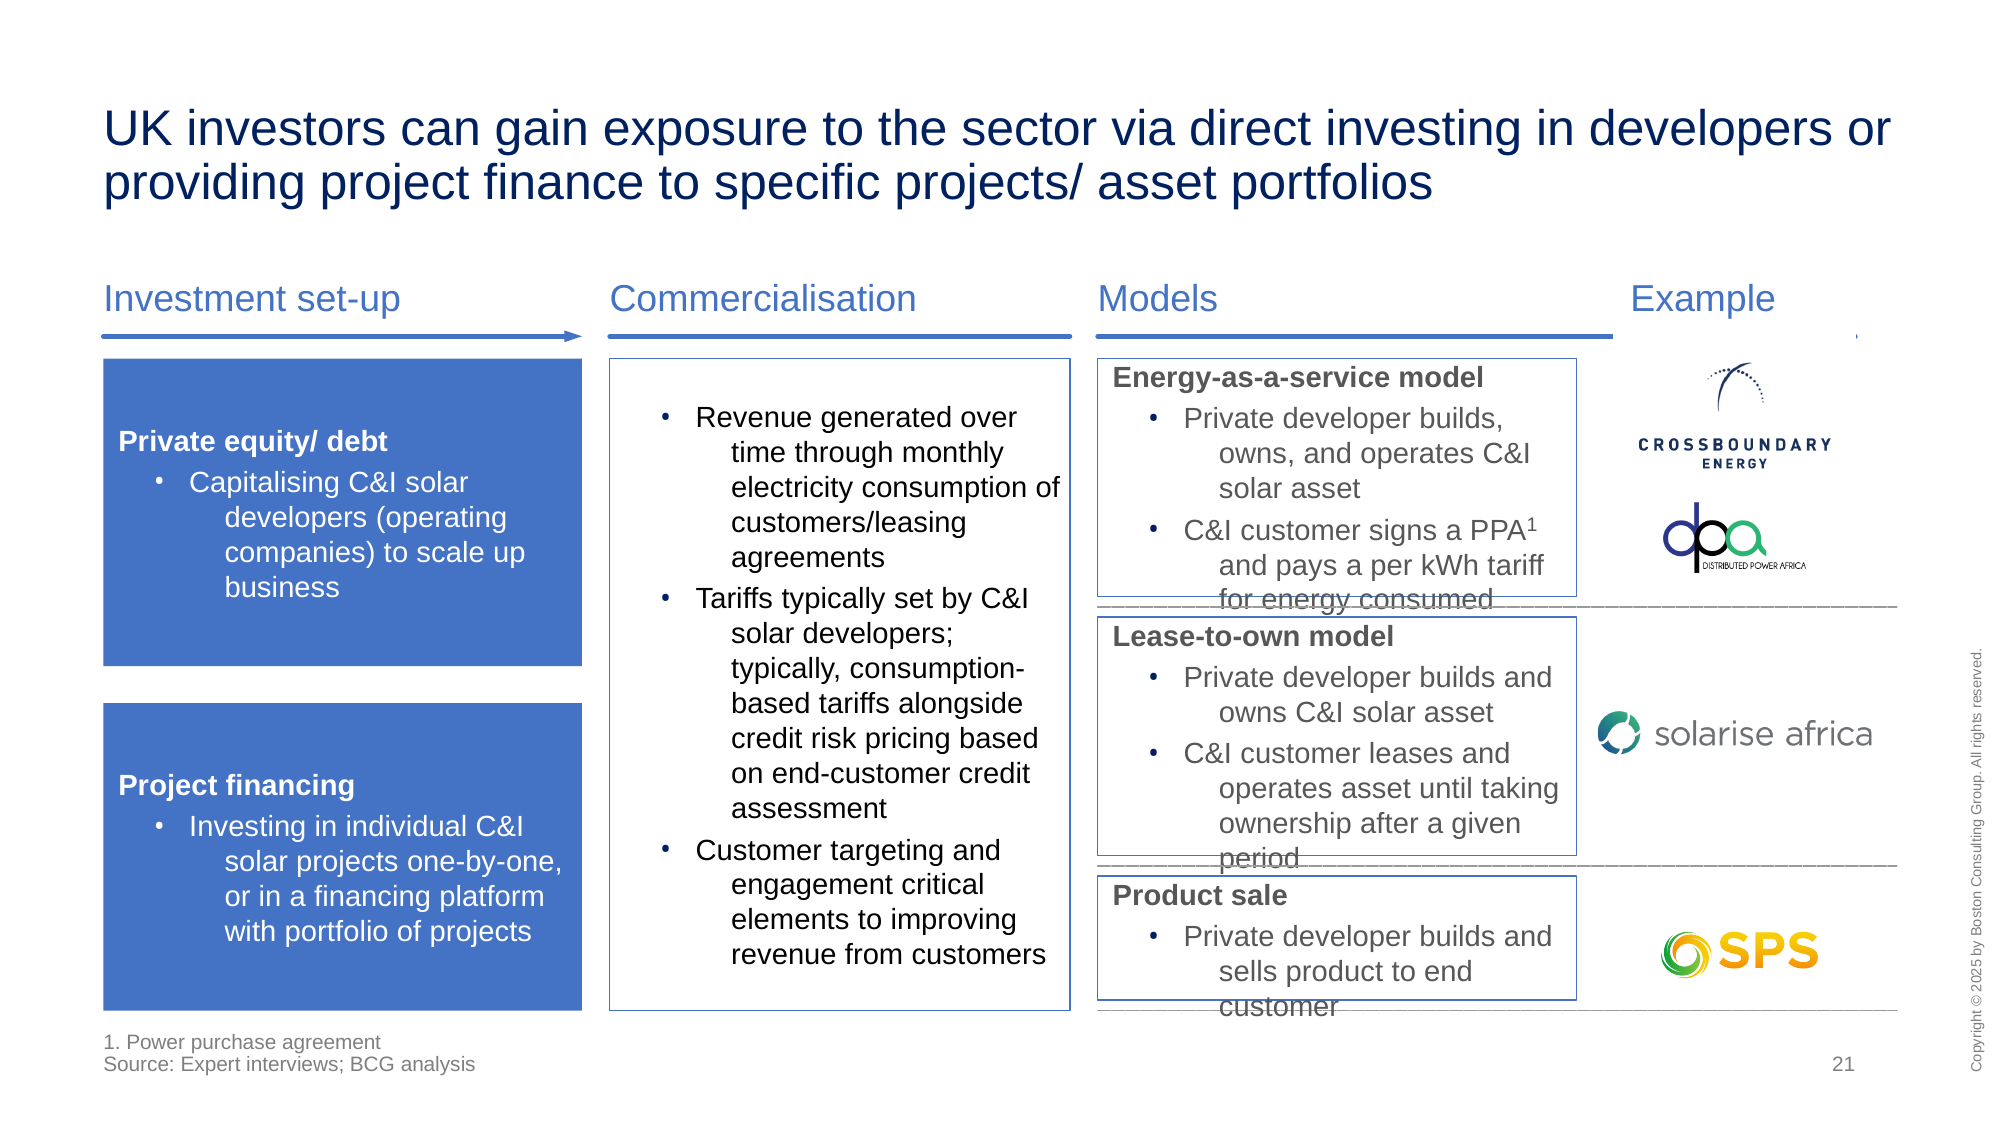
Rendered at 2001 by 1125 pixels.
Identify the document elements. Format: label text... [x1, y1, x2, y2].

text_box Lease-to-own model Private developer builds and owns C&I solar asset C&I customer leases and operates asset until taking ownership after a given period [1097, 617, 1577, 856]
text_box Product sale Private developer builds and sells product to end customer [1097, 876, 1577, 1001]
picture [1579, 702, 1890, 763]
text_box Example [1630, 273, 1901, 319]
text_box Private equity/ debt Capitalising C&I solar developers (operating companies) to scale up business [103, 358, 582, 667]
text_box Investment set-up [103, 273, 582, 319]
text_box Energy-as-a-service model Private developer builds, owns, and operates C&I solar asset C&I customer signs a PPA1 and pays a per kWh tariff for energy consumed [1097, 358, 1577, 597]
picture [1658, 925, 1821, 985]
text_box Models [1097, 273, 1577, 319]
text_box Revenue generated over time through monthly electricity consumption of customers/leasing agreements Tariffs typically set by C&I solar developers; typically, consumption-based tariffs alongside credit risk pricing based on end-customer credit assessment Customer targeting and engagement critical elements to improving revenue from customers [609, 358, 1070, 1011]
text_box Commercialisation [609, 273, 1070, 319]
text_box Project financing Investing in individual C&I solar projects one-by-one, or in a financing platform with portfolio of projects [103, 703, 582, 1011]
picture [1663, 502, 1806, 573]
title UK investors can gain exposure to the sector via direct investing in developers or providing project finance to specific projects/ asset portfolios [103, 102, 1897, 212]
text_box 1. Power purchase agreement Source: Expert interviews; BCG analysis [103, 1031, 1585, 1076]
picture [1613, 327, 1856, 483]
